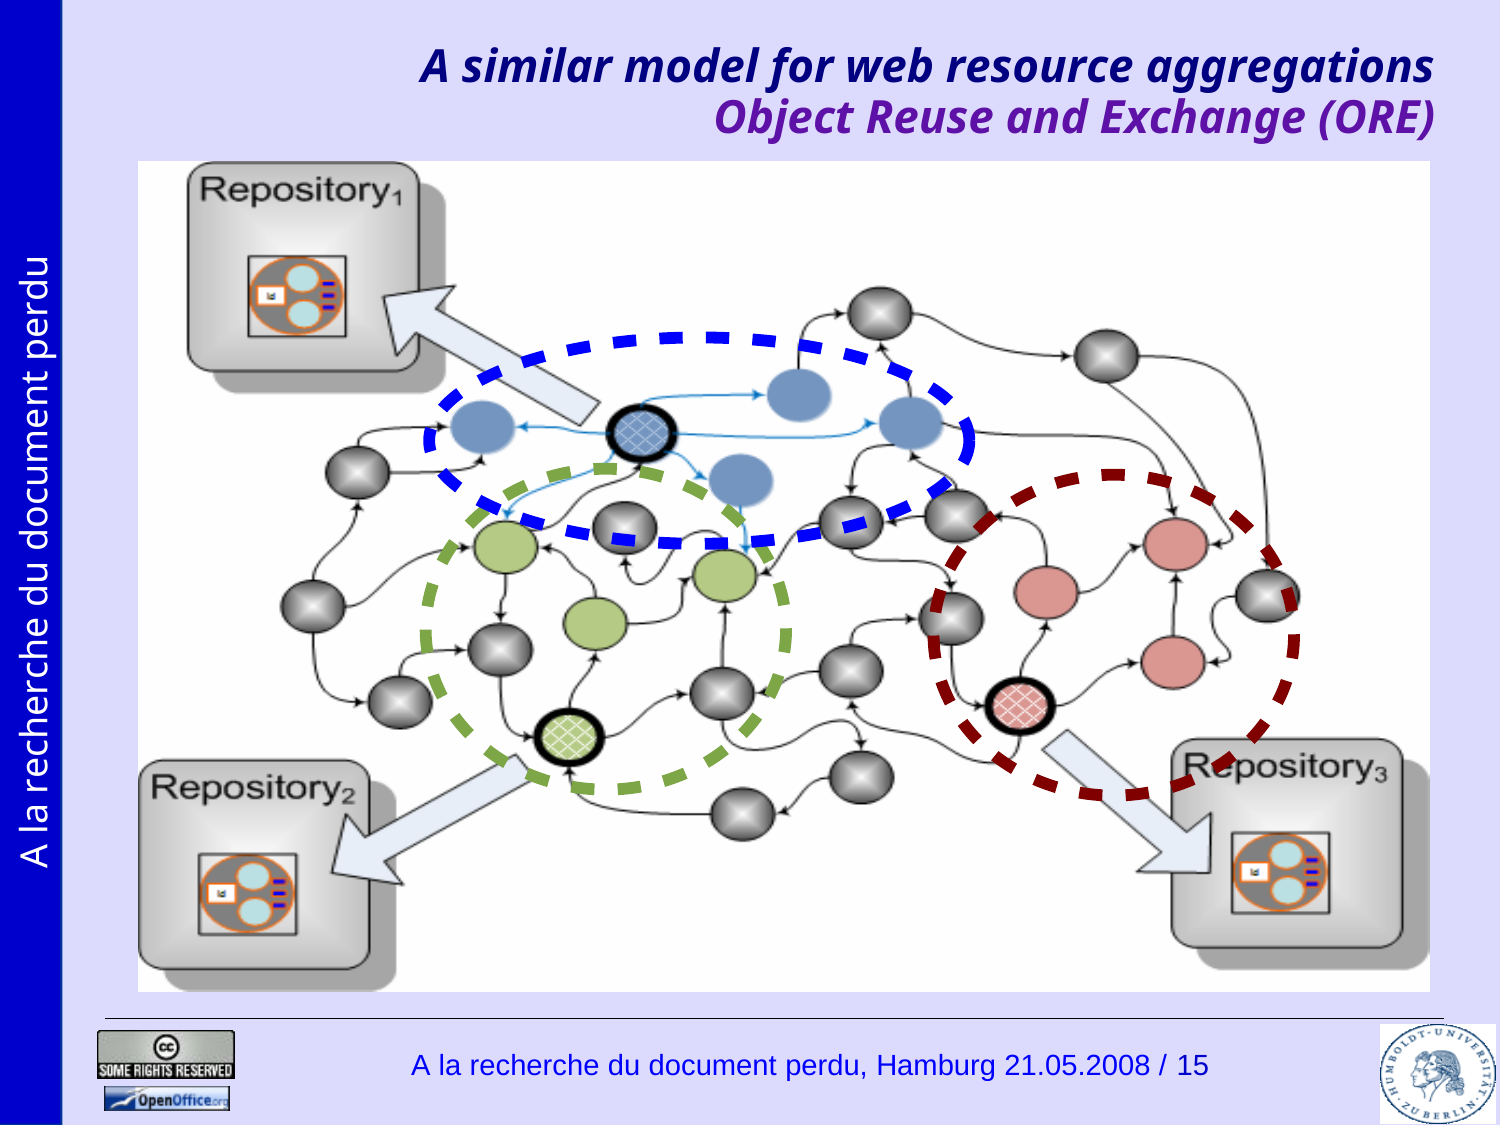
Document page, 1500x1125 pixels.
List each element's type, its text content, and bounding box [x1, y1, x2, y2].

picture [1380, 1024, 1496, 1124]
picture [97, 1030, 235, 1079]
picture [138, 161, 1430, 992]
picture [104, 1086, 230, 1111]
title A similar model for web resource aggregations Object Reuse and Exchange (ORE) [89, 0, 1436, 186]
